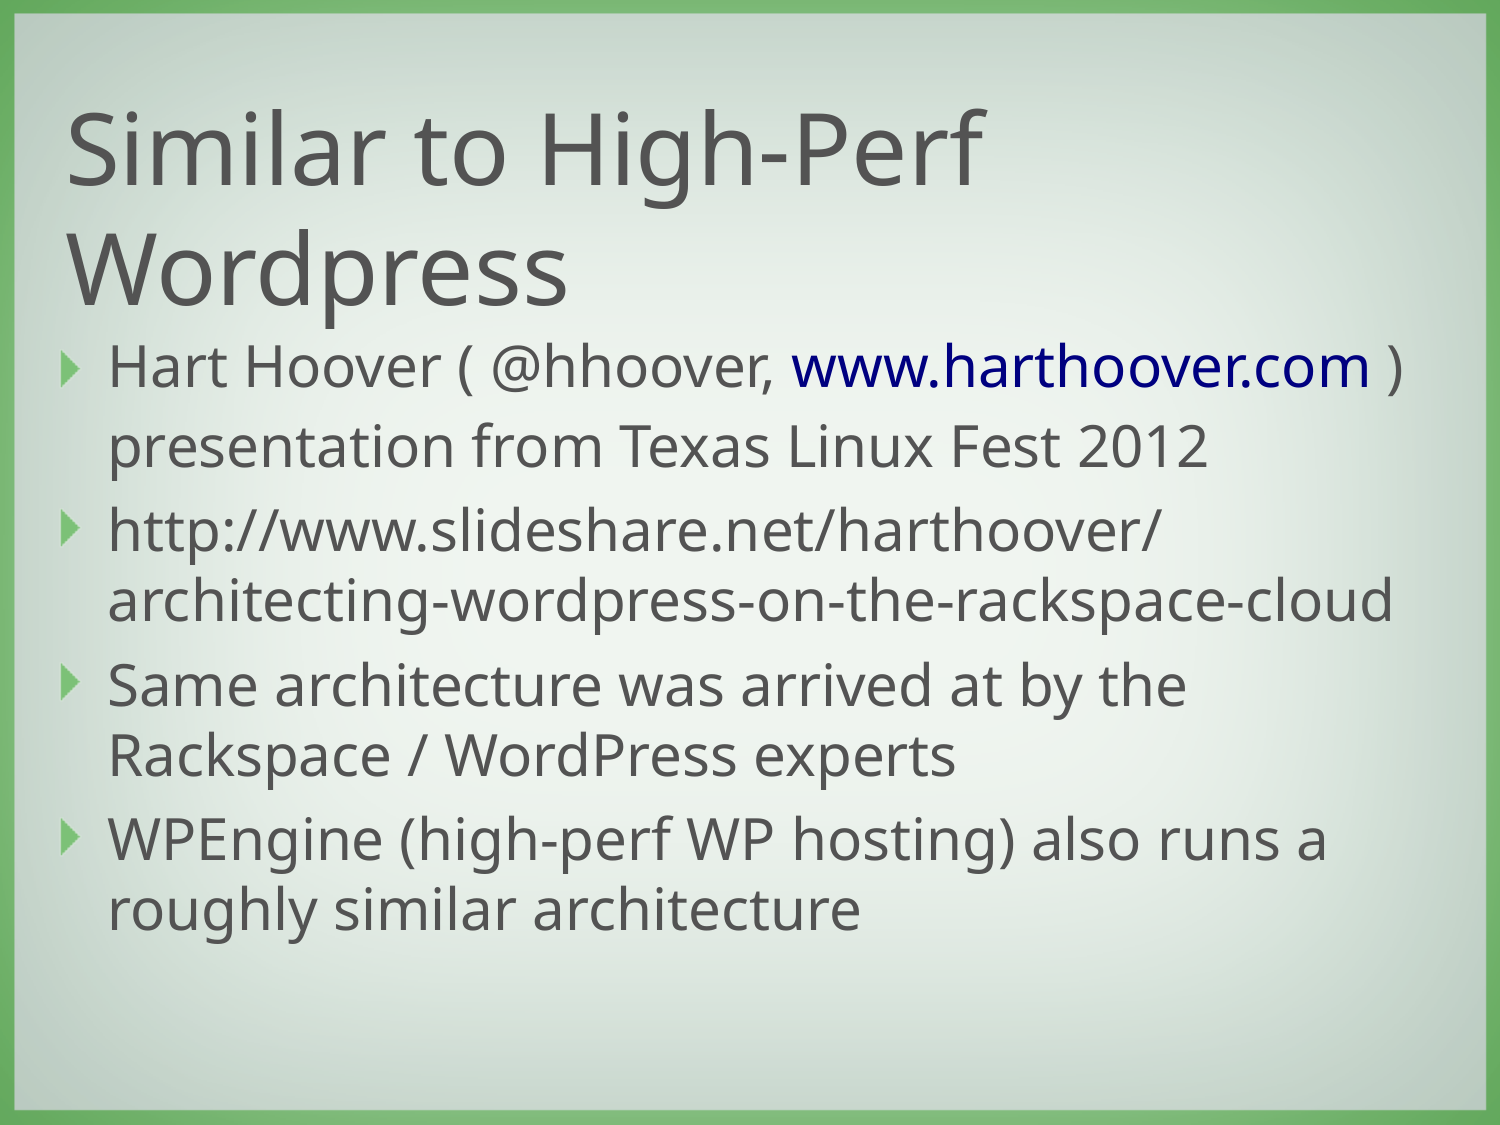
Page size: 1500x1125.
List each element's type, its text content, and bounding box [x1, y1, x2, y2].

title Similar to High-Perf Wordpress [50, 78, 1457, 334]
picture [0, 0, 1500, 1125]
list Hart Hoover ( @hhoover, www.harthoover.com ) presentation from Texas Linux Fest 2012 http://www.slideshare.net/harthoover/architecting-wordpress-on-the-rackspace-cloud Same architecture was arrived at by the Rackspace / WordPress experts WPEngine (high-perf WP hosting) also runs a roughly similar architecture [36, 321, 1443, 1011]
